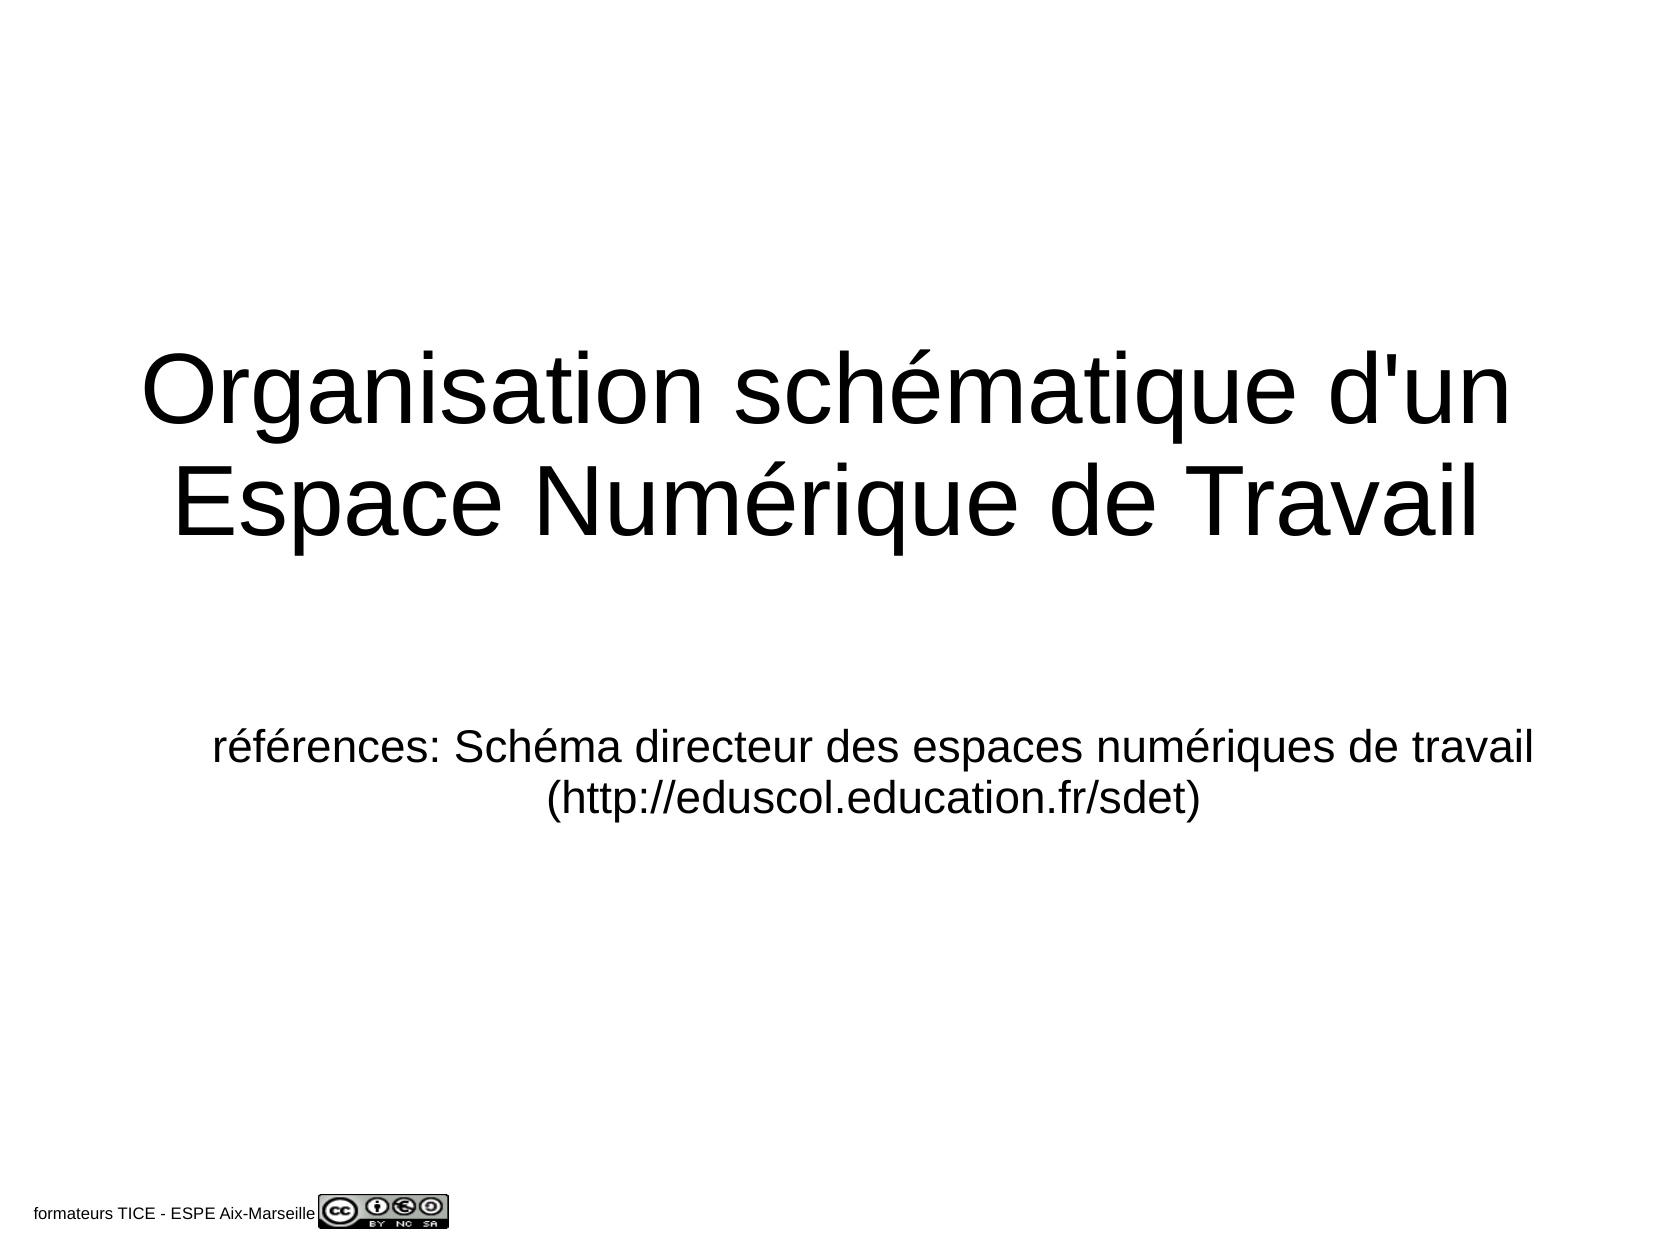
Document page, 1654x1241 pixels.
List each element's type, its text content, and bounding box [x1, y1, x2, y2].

title Organisation schématique d'un Espace Numérique de Travail [82, 333, 1571, 557]
text_box références: Schéma directeur des espaces numériques de travail (http://eduscol.education.fr/sdet) [212, 720, 1536, 824]
text_box formateurs TICE - ESPE Aix-Marseille [33, 1204, 317, 1224]
picture [318, 1194, 449, 1229]
